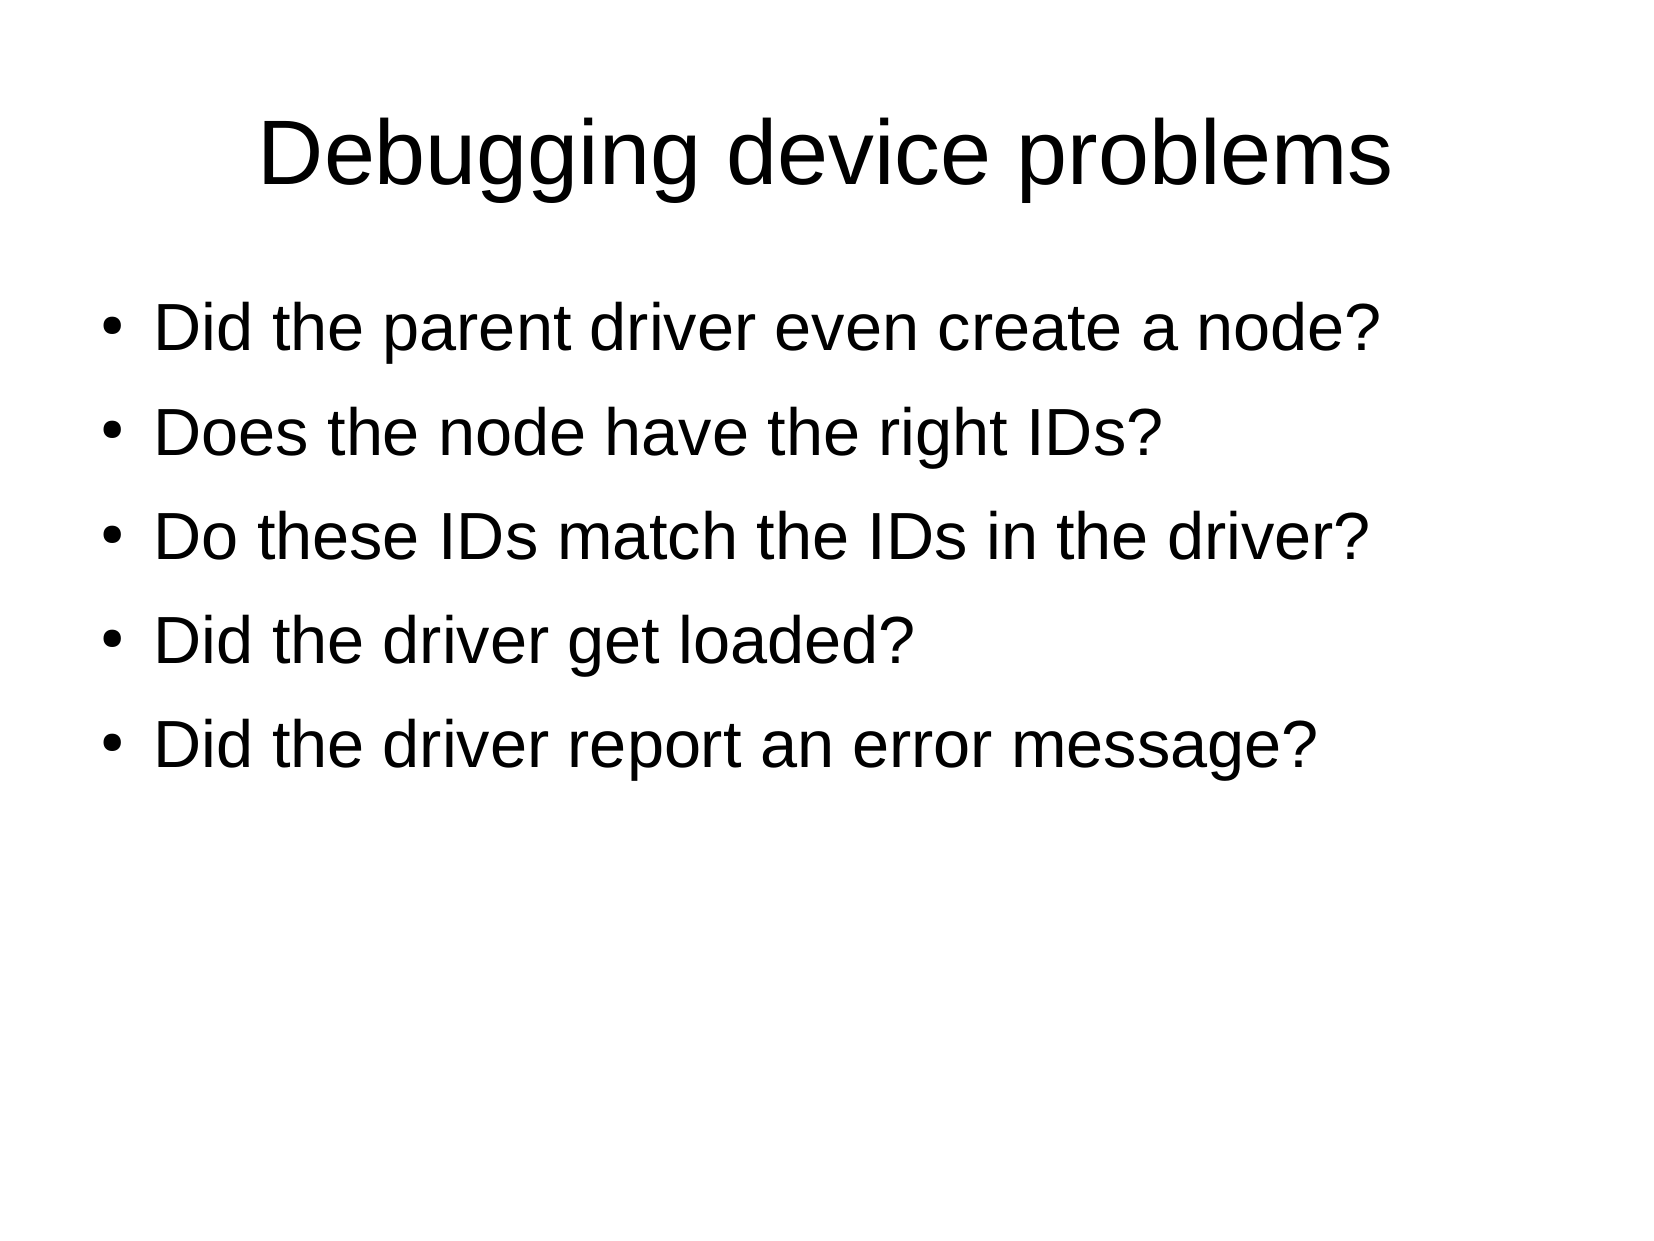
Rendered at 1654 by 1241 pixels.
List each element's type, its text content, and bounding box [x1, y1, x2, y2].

title Debugging device problems [82, 49, 1571, 257]
list Did the parent driver even create a node? Does the node have the right IDs? Do these IDs match the IDs in the driver? Did the driver get loaded? Did the driver report an error message? [82, 290, 1571, 1010]
